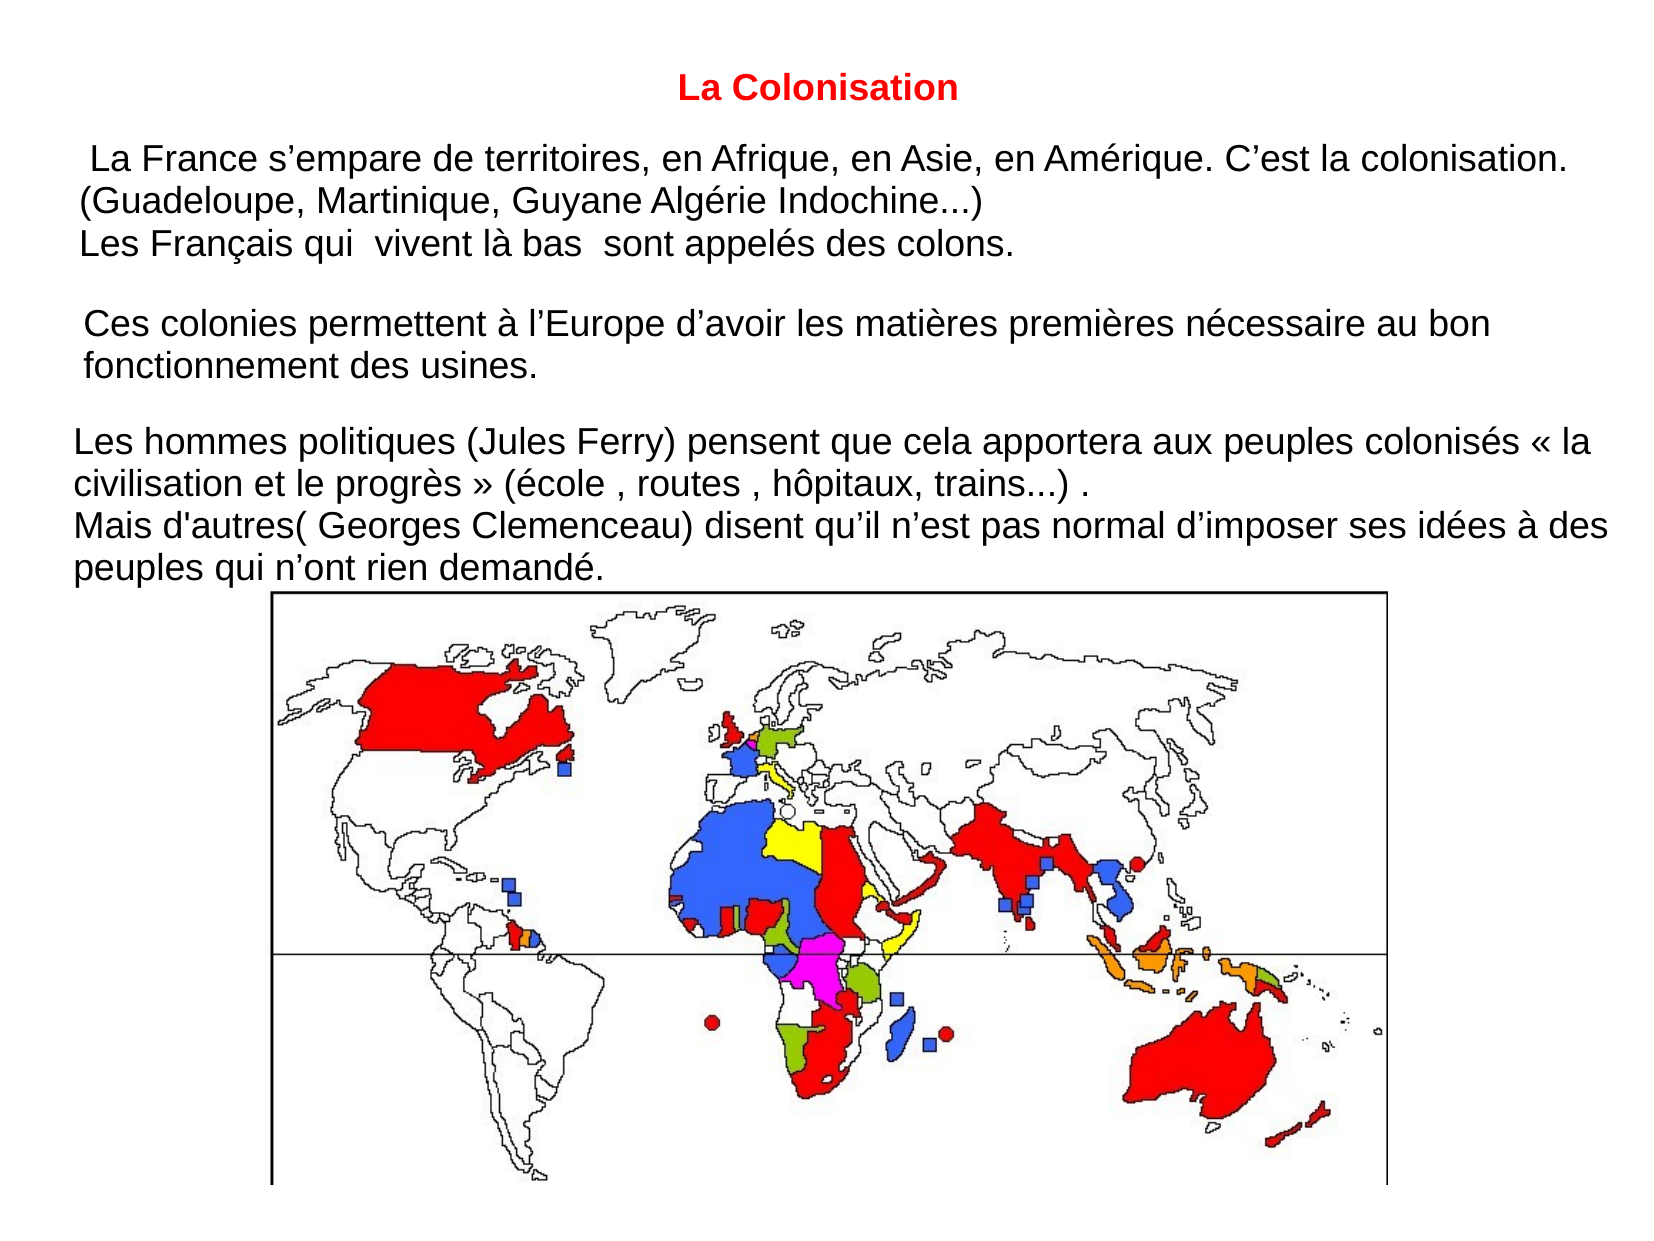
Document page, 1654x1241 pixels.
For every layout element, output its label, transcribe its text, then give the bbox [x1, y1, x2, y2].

text_box Les hommes politiques (Jules Ferry) pensent que cela apportera aux peuples colonisés « la civilisation et le progrès » (école , routes , hôpitaux, trains...) . Mais d'autres( Georges Clemenceau) disent qu’il n’est pas normal d’imposer ses idées à des peuples qui n’ont rien demandé. [58, 413, 1625, 628]
text_box La Colonisation [663, 59, 975, 118]
picture [265, 590, 1388, 1186]
text_box La France s’empare de territoires, en Afrique, en Asie, en Amérique. C’est la colonisation. (Guadeloupe, Martinique, Guyane Algérie Indochine...) Les Français qui vivent là bas sont appelés des colons. [64, 88, 1595, 273]
text_box Ces colonies permettent à l’Europe d’avoir les matières premières nécessaire au bon fonctionnement des usines. [68, 295, 1506, 395]
